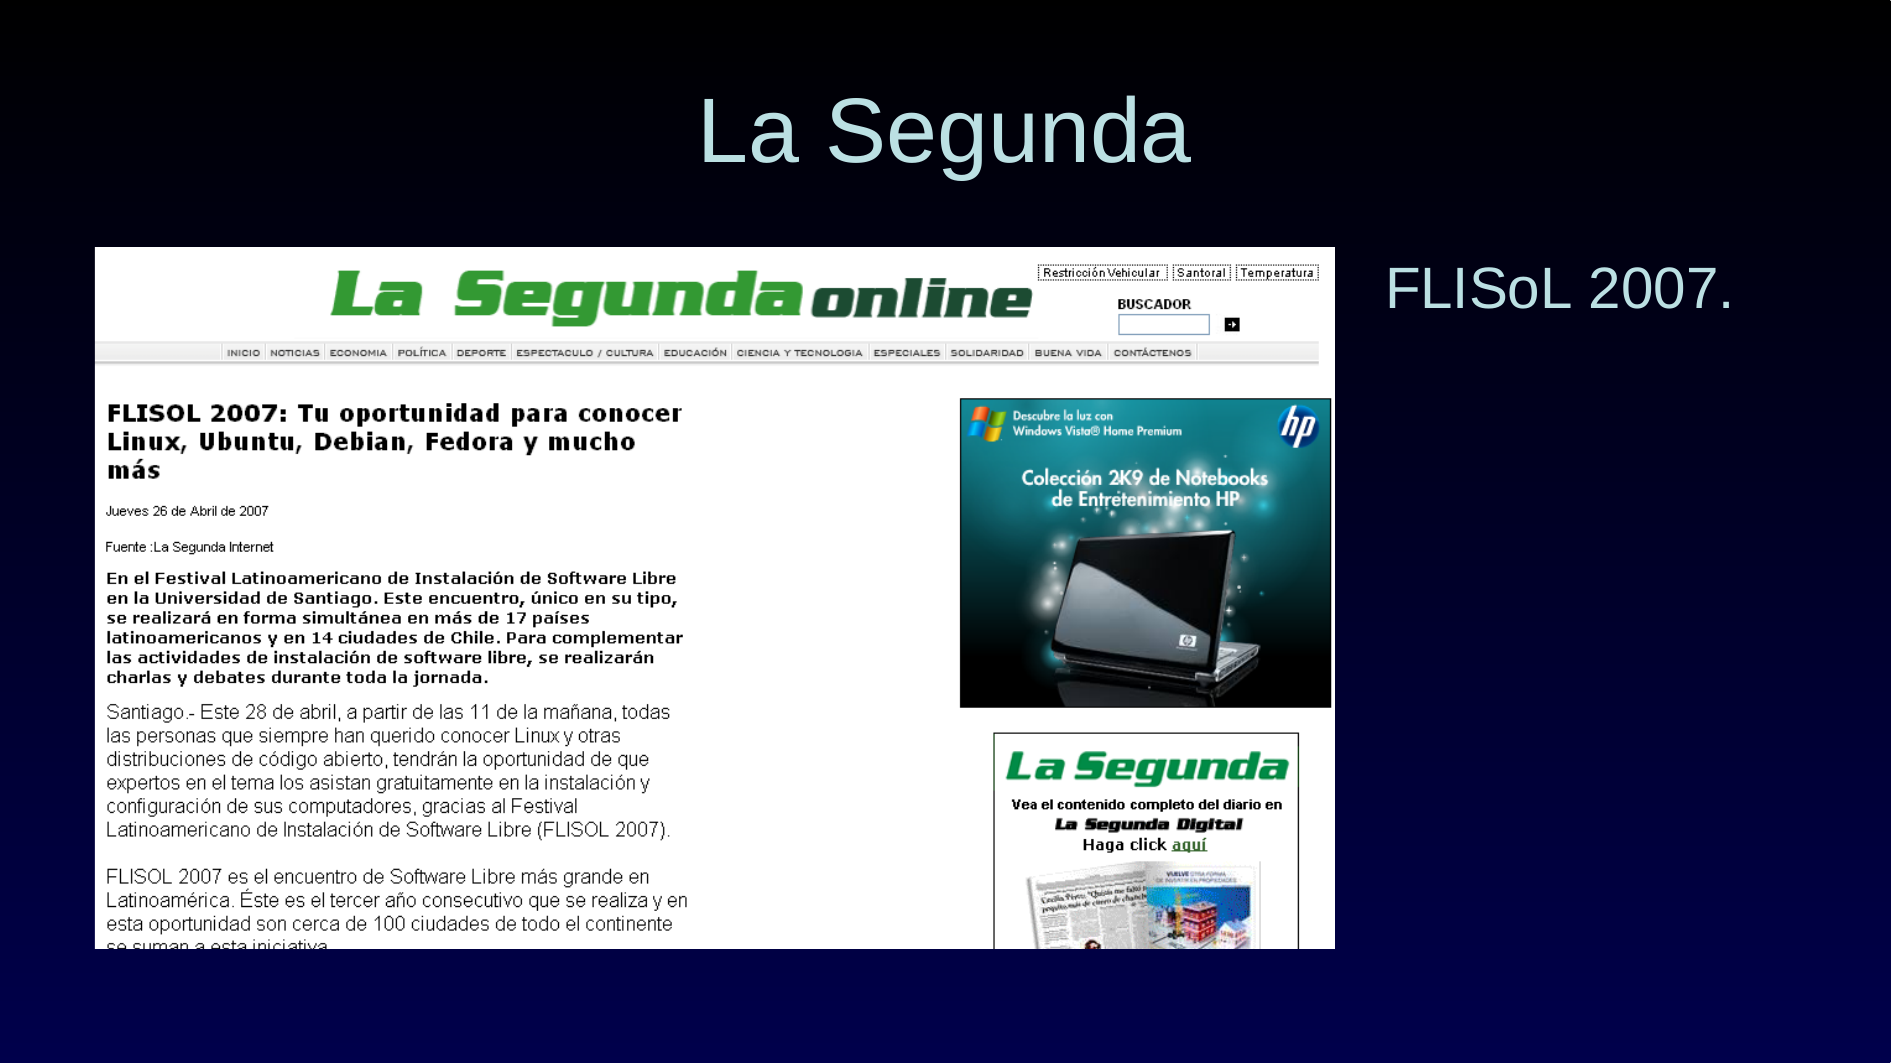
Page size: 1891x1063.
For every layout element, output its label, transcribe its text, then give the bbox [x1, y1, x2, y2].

picture [94, 247, 1335, 949]
list FLISoL 2007. [1370, 247, 1796, 950]
title La Segunda [94, 42, 1796, 220]
